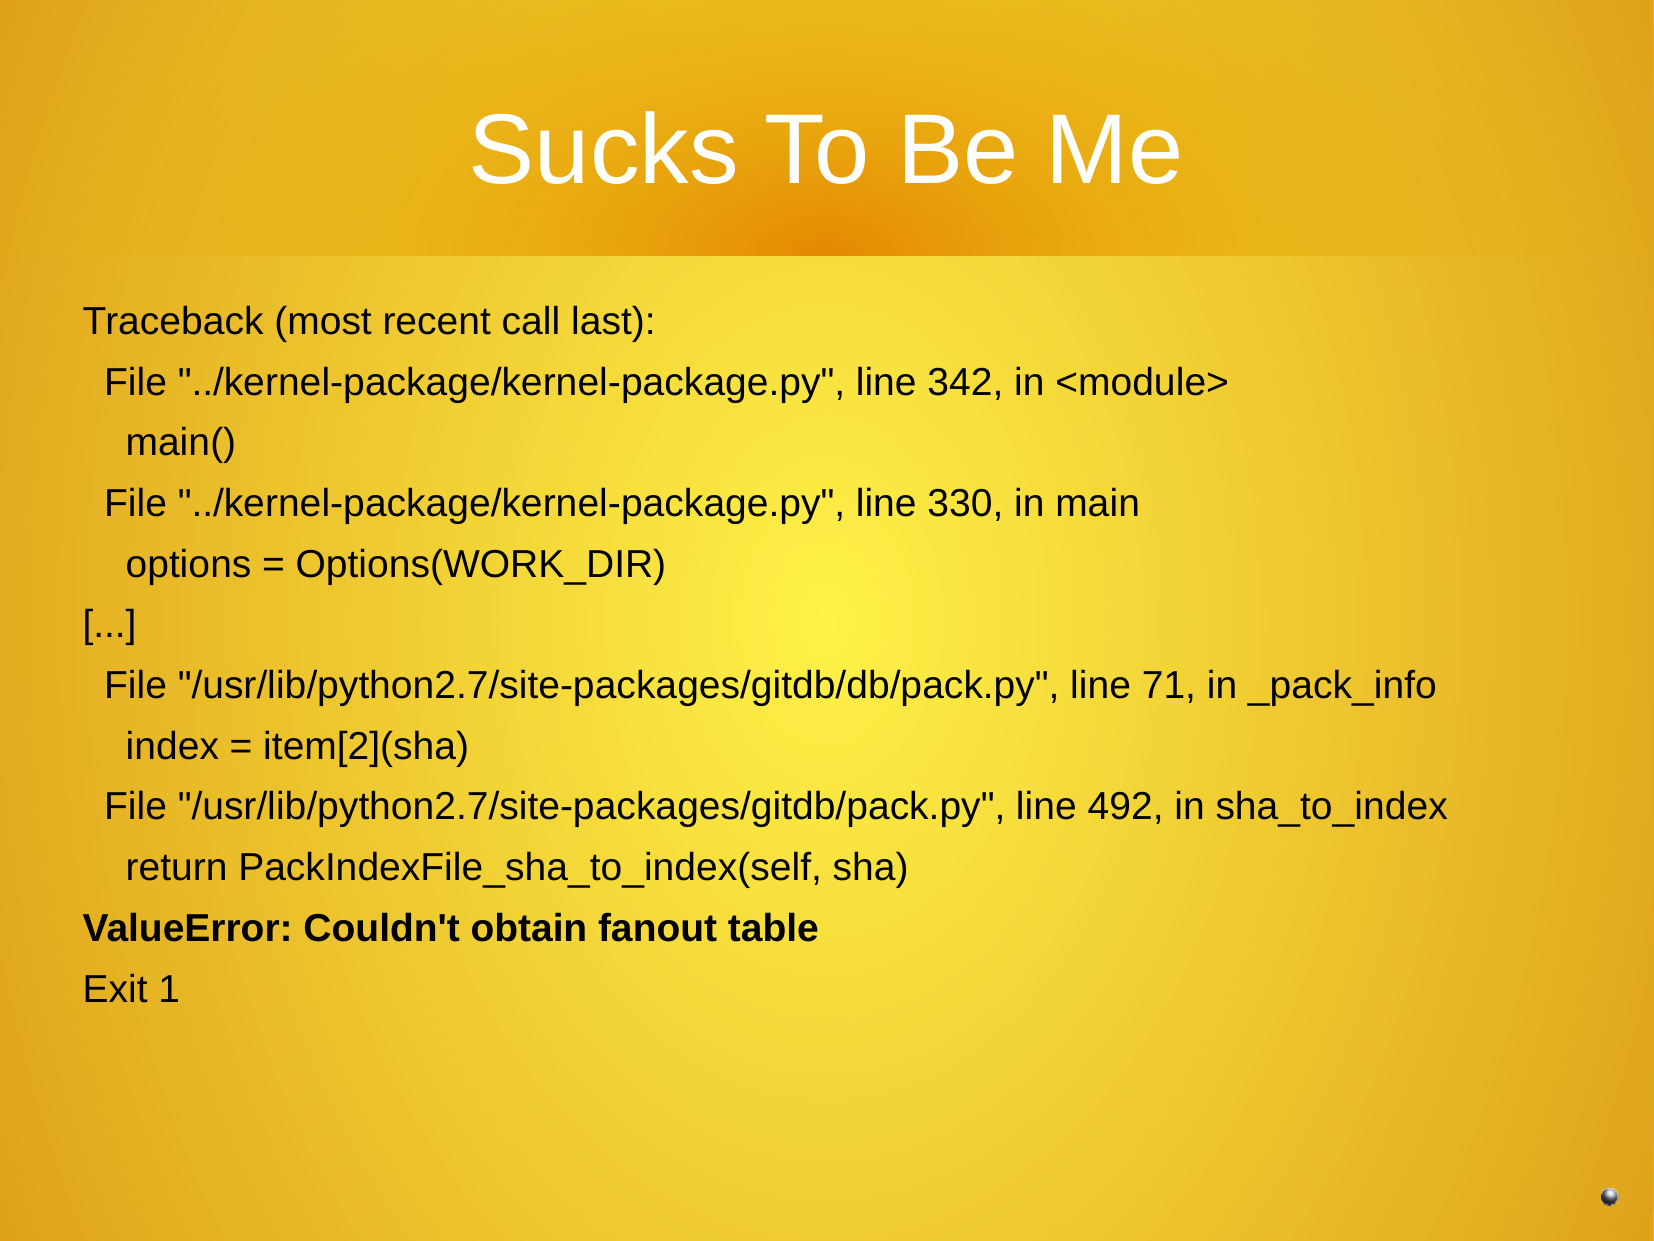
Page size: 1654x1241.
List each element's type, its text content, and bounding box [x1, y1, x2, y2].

title Sucks To Be Me [82, 47, 1571, 252]
text_box [82, 299, 1571, 1019]
picture [1601, 1188, 1619, 1206]
